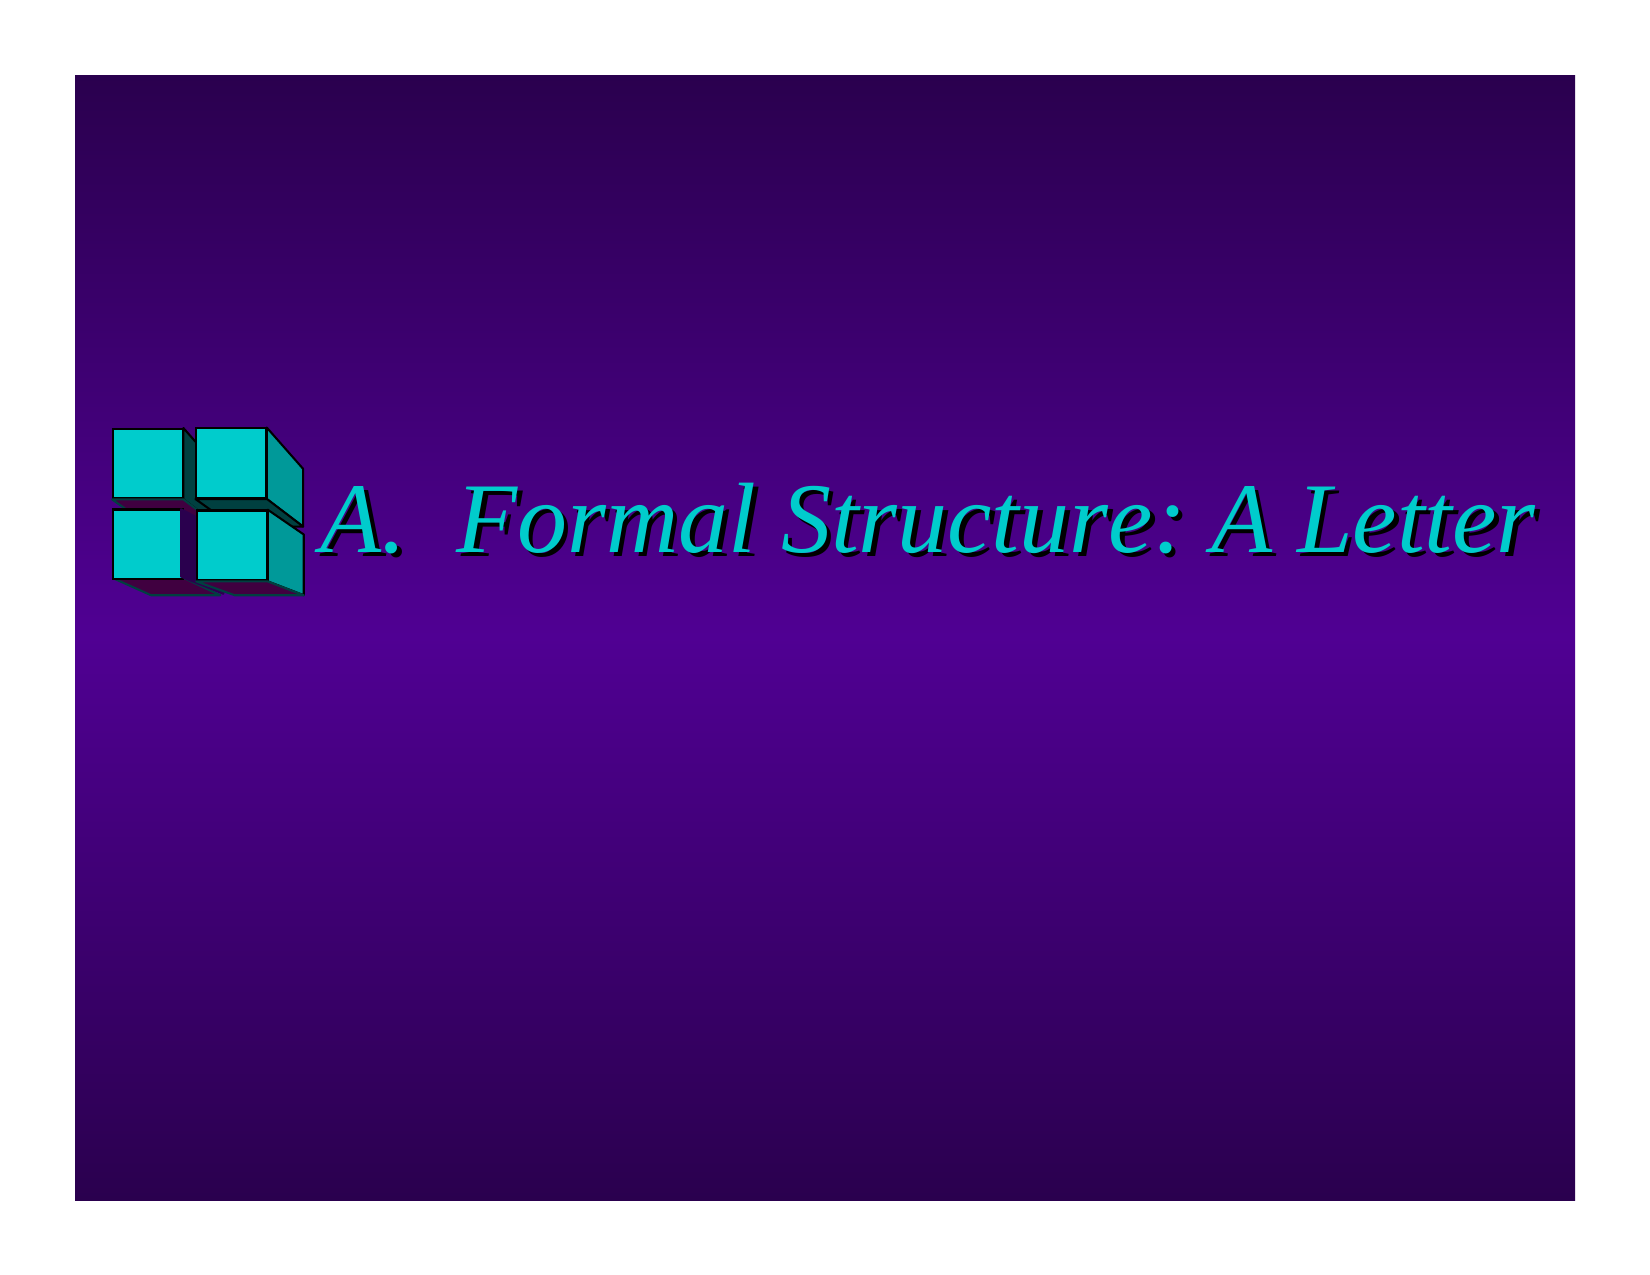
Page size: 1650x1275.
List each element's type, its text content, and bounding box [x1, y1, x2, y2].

title A. Formal Structure: A Letter [305, 381, 1569, 656]
